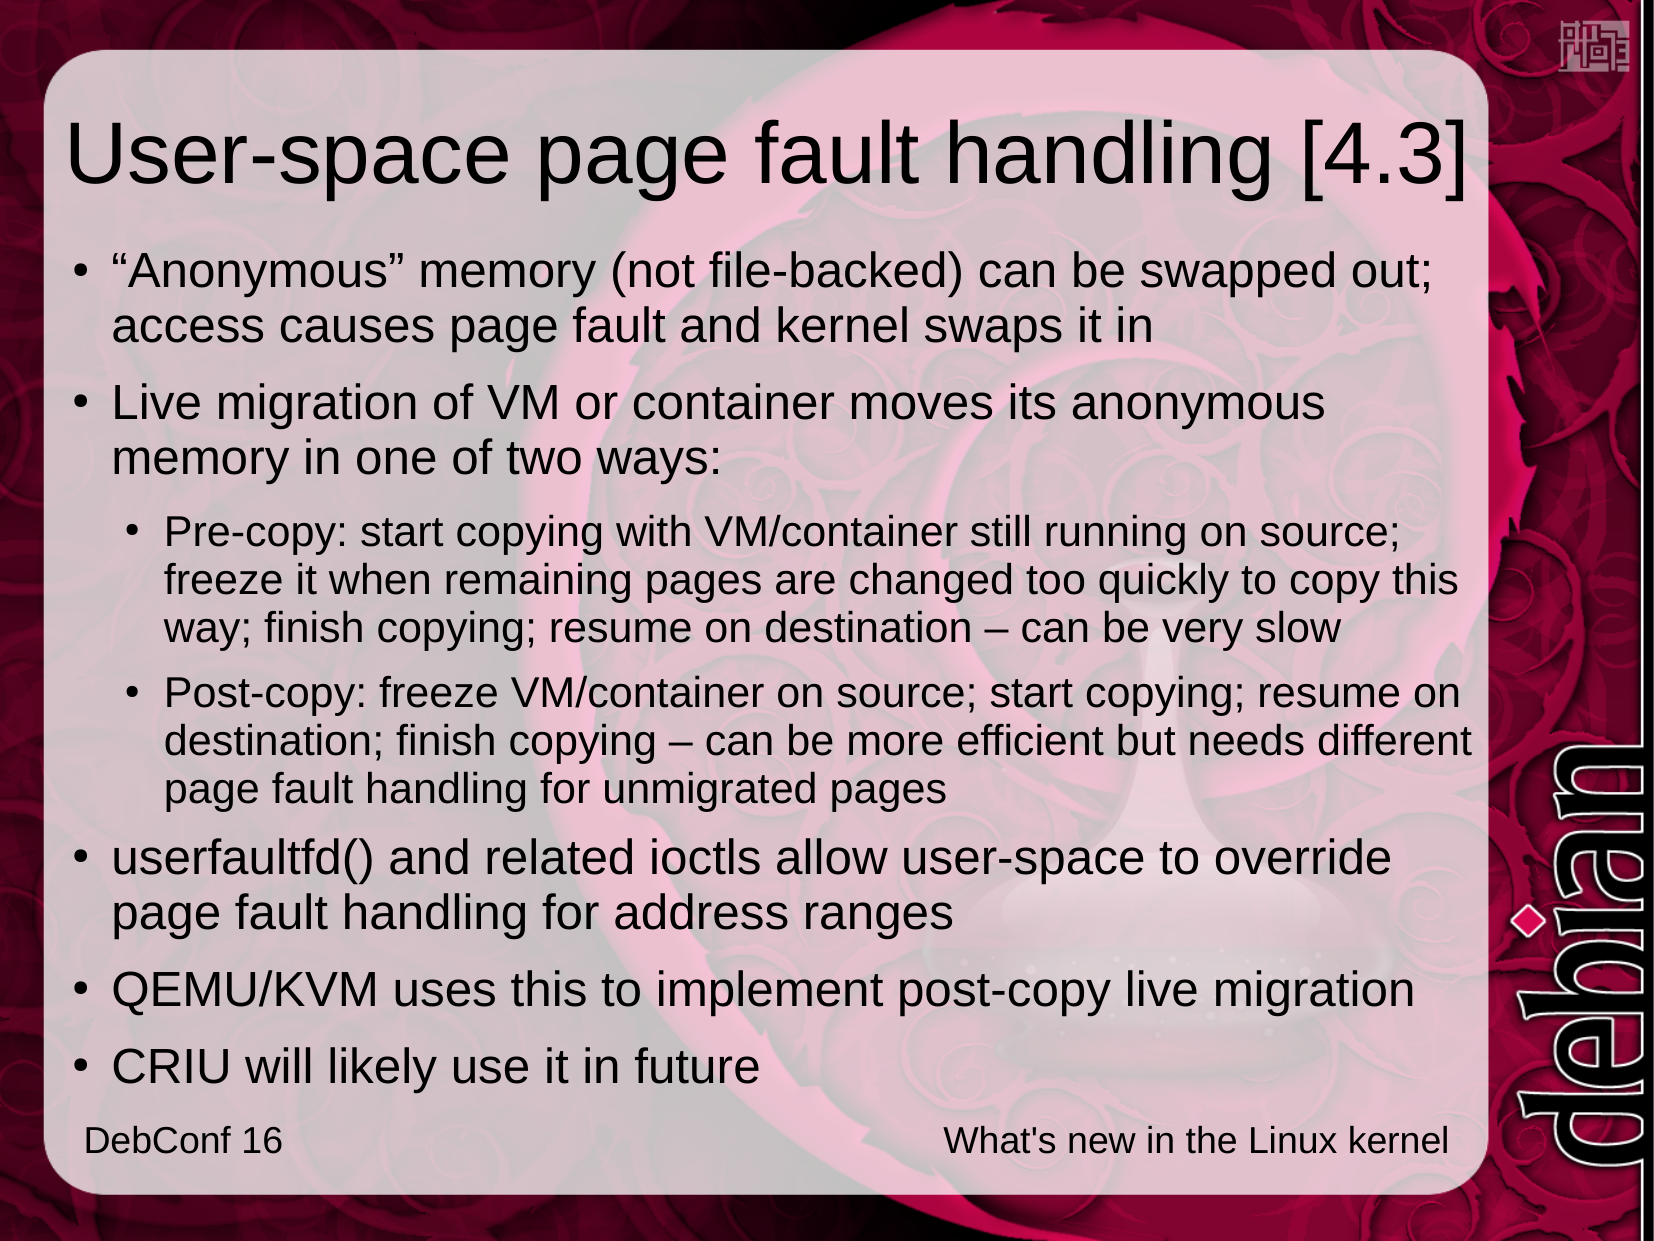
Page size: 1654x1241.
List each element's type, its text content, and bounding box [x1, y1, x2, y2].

title User-space page fault handling [4.3] [59, 49, 1477, 243]
picture [0, 0, 1654, 1241]
list “Anonymous” memory (not file-backed) can be swapped out; access causes page fault and kernel swaps it in Live migration of VM or container moves its anonymous memory in one of two ways: Pre-copy: start copying with VM/container still running on source; freeze it when remaining pages are changed too quickly to copy this way; finish copying; resume on destination – can be very slow Post-copy: freeze VM/container on source; start copying; resume on destination; finish copying – can be more efficient but needs different page fault handling for unmigrated pages userfaultfd() and related ioctls allow user-space to override page fault handling for address ranges QEMU/KVM uses this to implement post-copy live migration CRIU will likely use it in future [59, 243, 1477, 1109]
